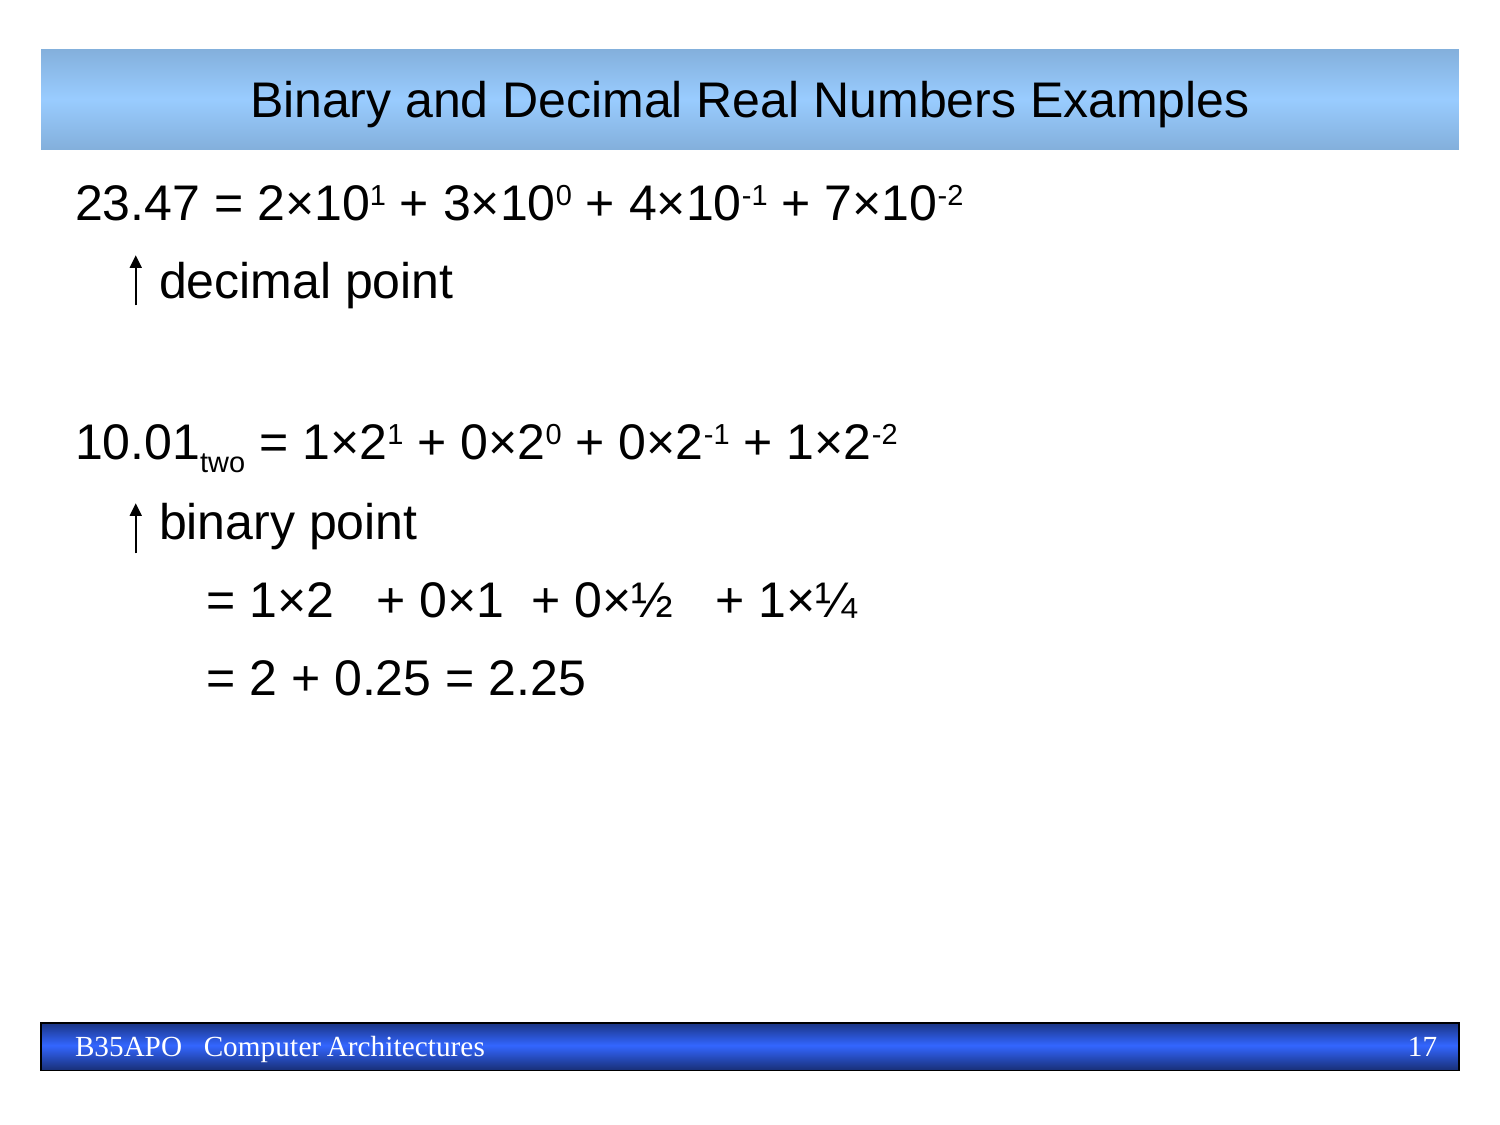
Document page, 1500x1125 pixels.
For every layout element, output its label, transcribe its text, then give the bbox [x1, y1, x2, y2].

text_box 23.47 = 2×101 + 3×100 + 4×10-1 + 7×10-2 decimal point 10.01two = 1×21 + 0×20 + 0×2-1 + 1×2-2 binary point = 1×2 + 0×1 + 0×½ + 1×¼ = 2 + 0.25 = 2.25 [75, 172, 1425, 915]
title Binary and Decimal Real Numbers Examples [41, 49, 1459, 150]
